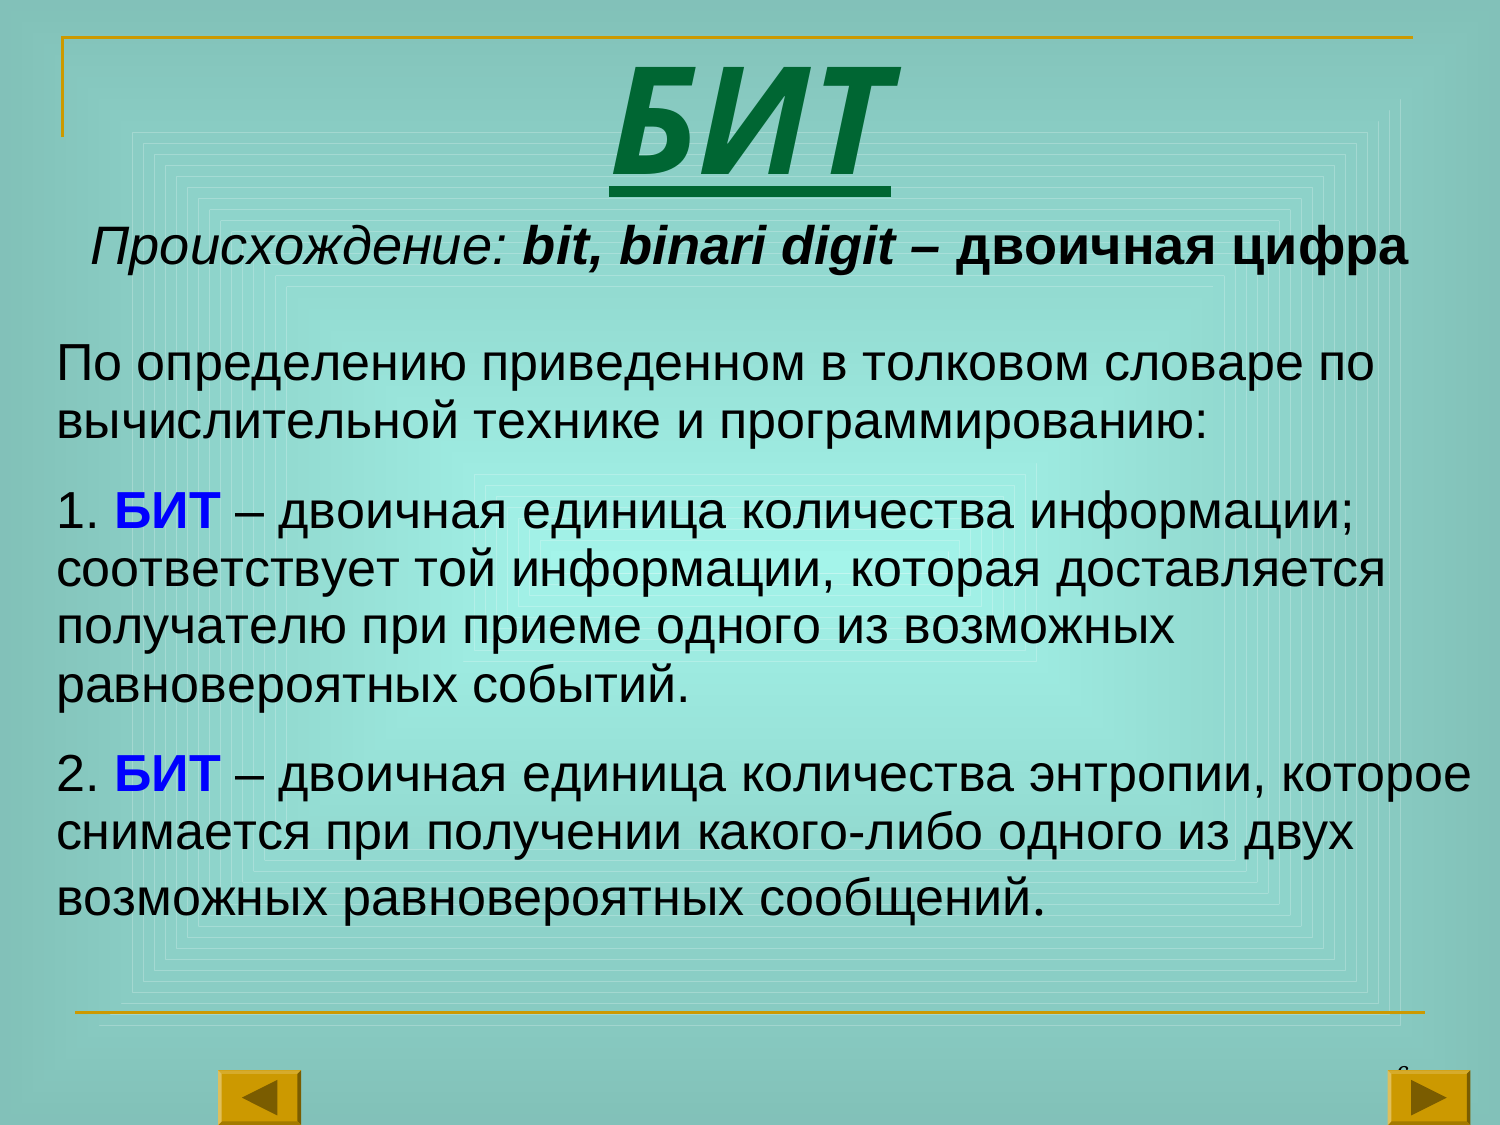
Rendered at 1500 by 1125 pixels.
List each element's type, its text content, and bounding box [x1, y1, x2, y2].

title БИТ [75, 7, 1426, 198]
text_box [220, 1070, 302, 1125]
text_box [1389, 1070, 1471, 1125]
text_box По определению приведенном в толковом словаре по вычислительной технике и программированию: 1. БИТ – двоичная единица количества информации; соответствует той информации, которая доставляется получателю при приеме одного из возможных равновероятных событий. 2. БИТ – двоичная единица количества энтропии, которое снимается при получении какого-либо одного из двух возможных равновероятных сообщений. [41, 326, 1500, 939]
text_box Происхождение: bit, binari digit – двоичная цифра [0, 208, 1500, 285]
